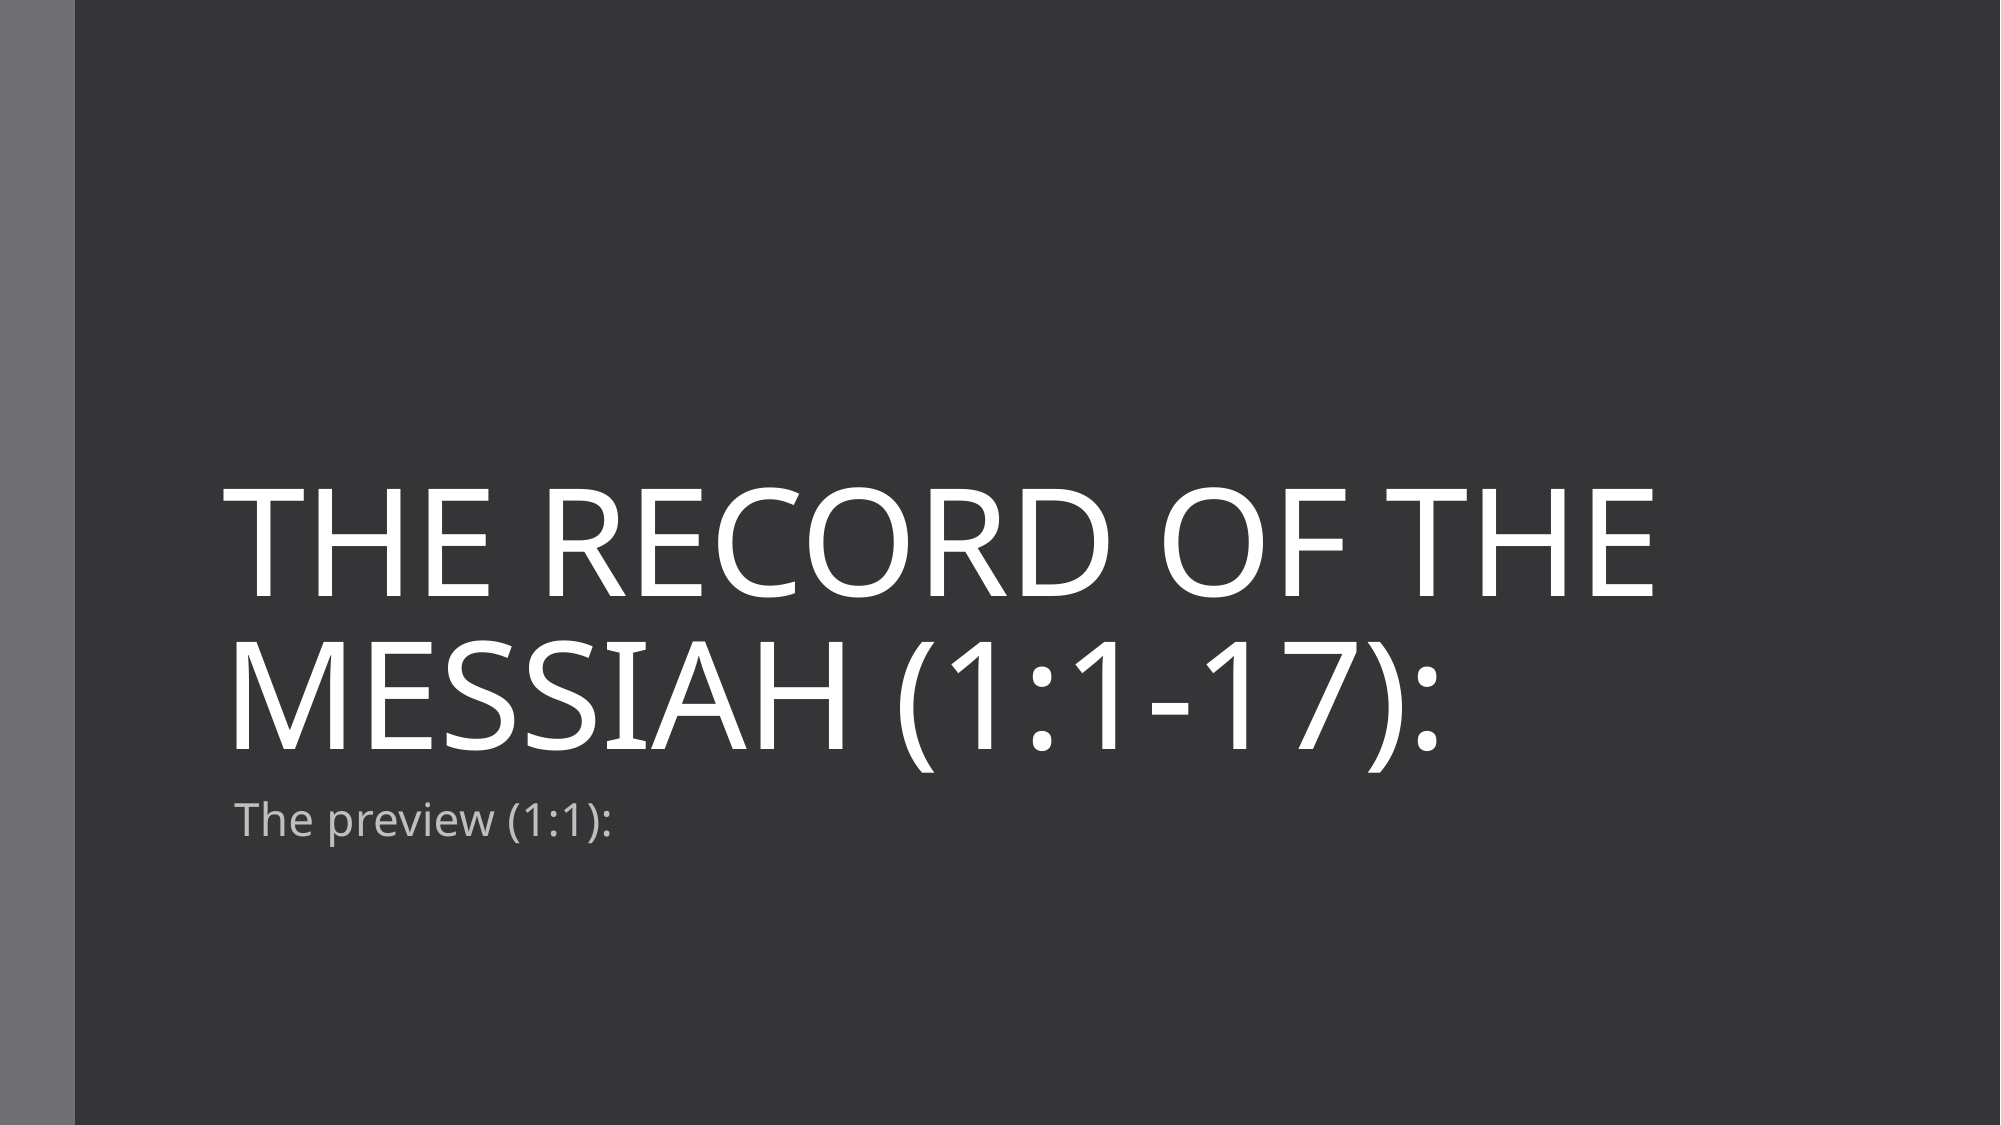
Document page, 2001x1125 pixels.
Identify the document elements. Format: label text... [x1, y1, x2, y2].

title THE RECORD OF THE MESSIAH (1:1-17): [206, 124, 1752, 787]
subtitle The preview (1:1): [206, 787, 1752, 1066]
